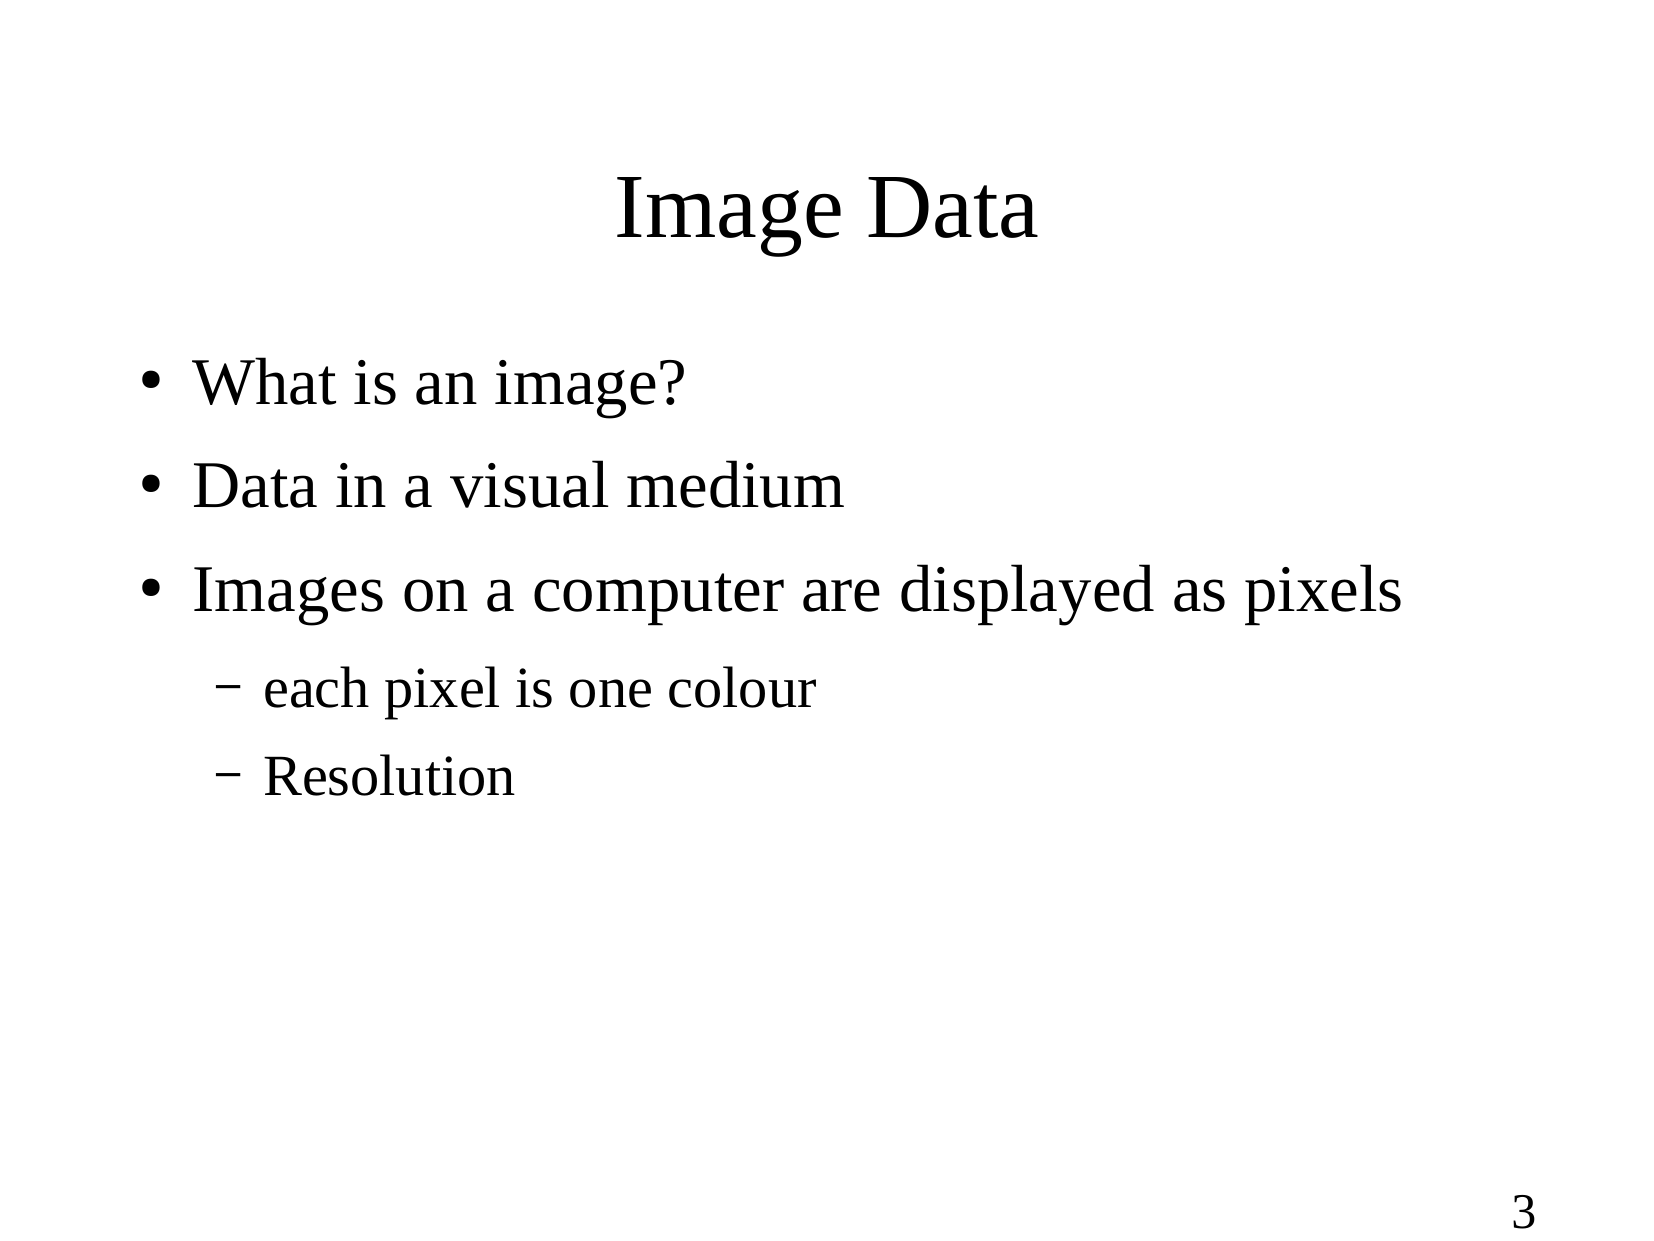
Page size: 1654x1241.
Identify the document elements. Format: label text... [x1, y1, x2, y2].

list What is an image? Data in a visual medium Images on a computer are displayed as pixels each pixel is one colour Resolution [121, 344, 1534, 1127]
text_box <number> [1511, 1183, 1654, 1241]
title Image Data [121, 102, 1534, 311]
